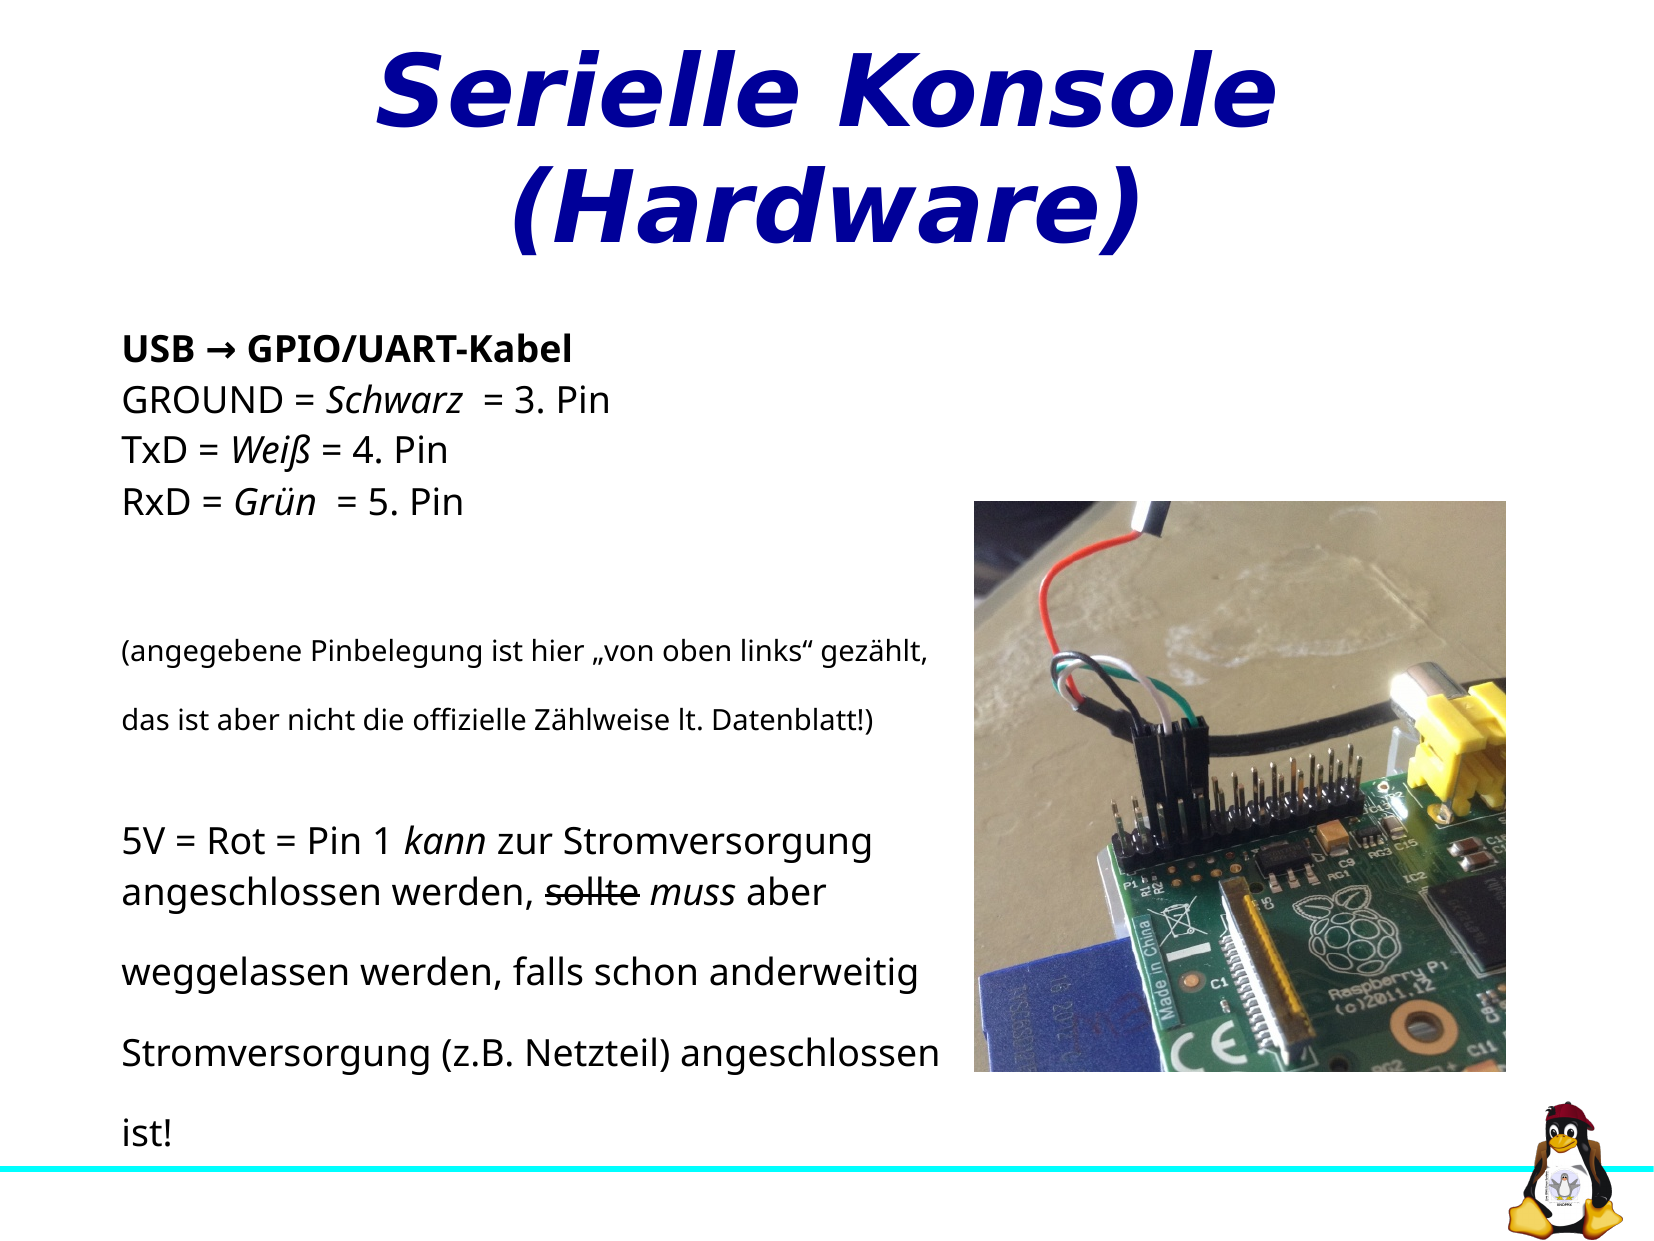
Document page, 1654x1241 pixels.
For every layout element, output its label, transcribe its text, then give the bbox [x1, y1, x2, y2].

picture [974, 501, 1506, 1072]
title Serielle Konsole (Hardware) [121, 33, 1534, 267]
picture [1561, 1100, 1625, 1241]
list USB → GPIO/UART-Kabel GROUND = Schwarz = 3. Pin TxD = Weiß = 4. Pin RxD = Grün = 5. Pin (angegebene Pinbelegung ist hier „von oben links“ gezählt, das ist aber nicht die offizielle Zählweise lt. Datenblatt!) 5V = Rot = Pin 1 kann zur Stromversorgung angeschlossen werden, sollte muss aber weggelassen werden, falls schon anderweitig Stromversorgung (z.B. Netzteil) angeschlossen ist! (Quelle: http://elinux.org/RPi_Serial_Connection) [121, 322, 1561, 1241]
